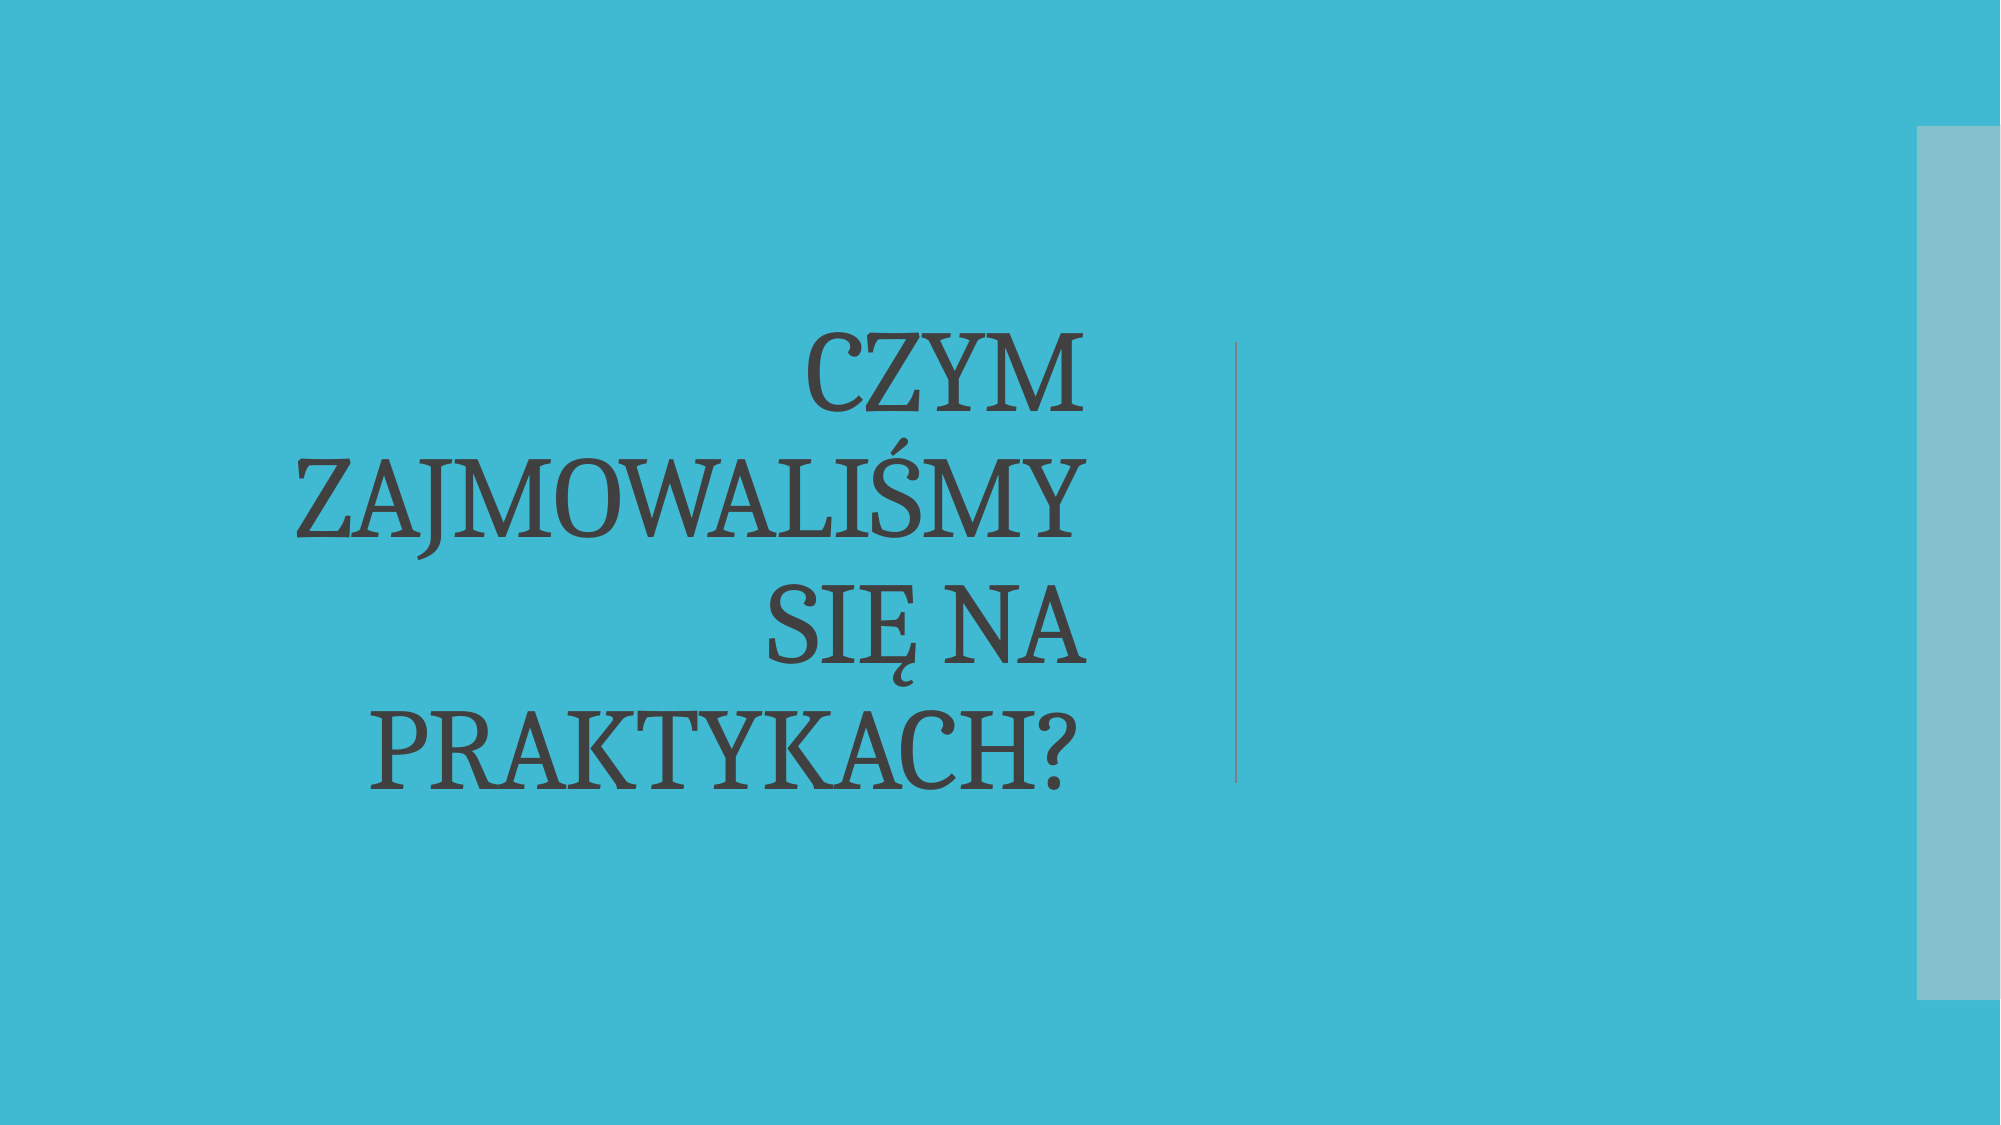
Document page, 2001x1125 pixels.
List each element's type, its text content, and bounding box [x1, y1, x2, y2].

text_box [0, 0, 2000, 1125]
title CZYM ZAJMOWALIŚMY SIĘ NA PRAKTYKACH? [279, 177, 1184, 948]
